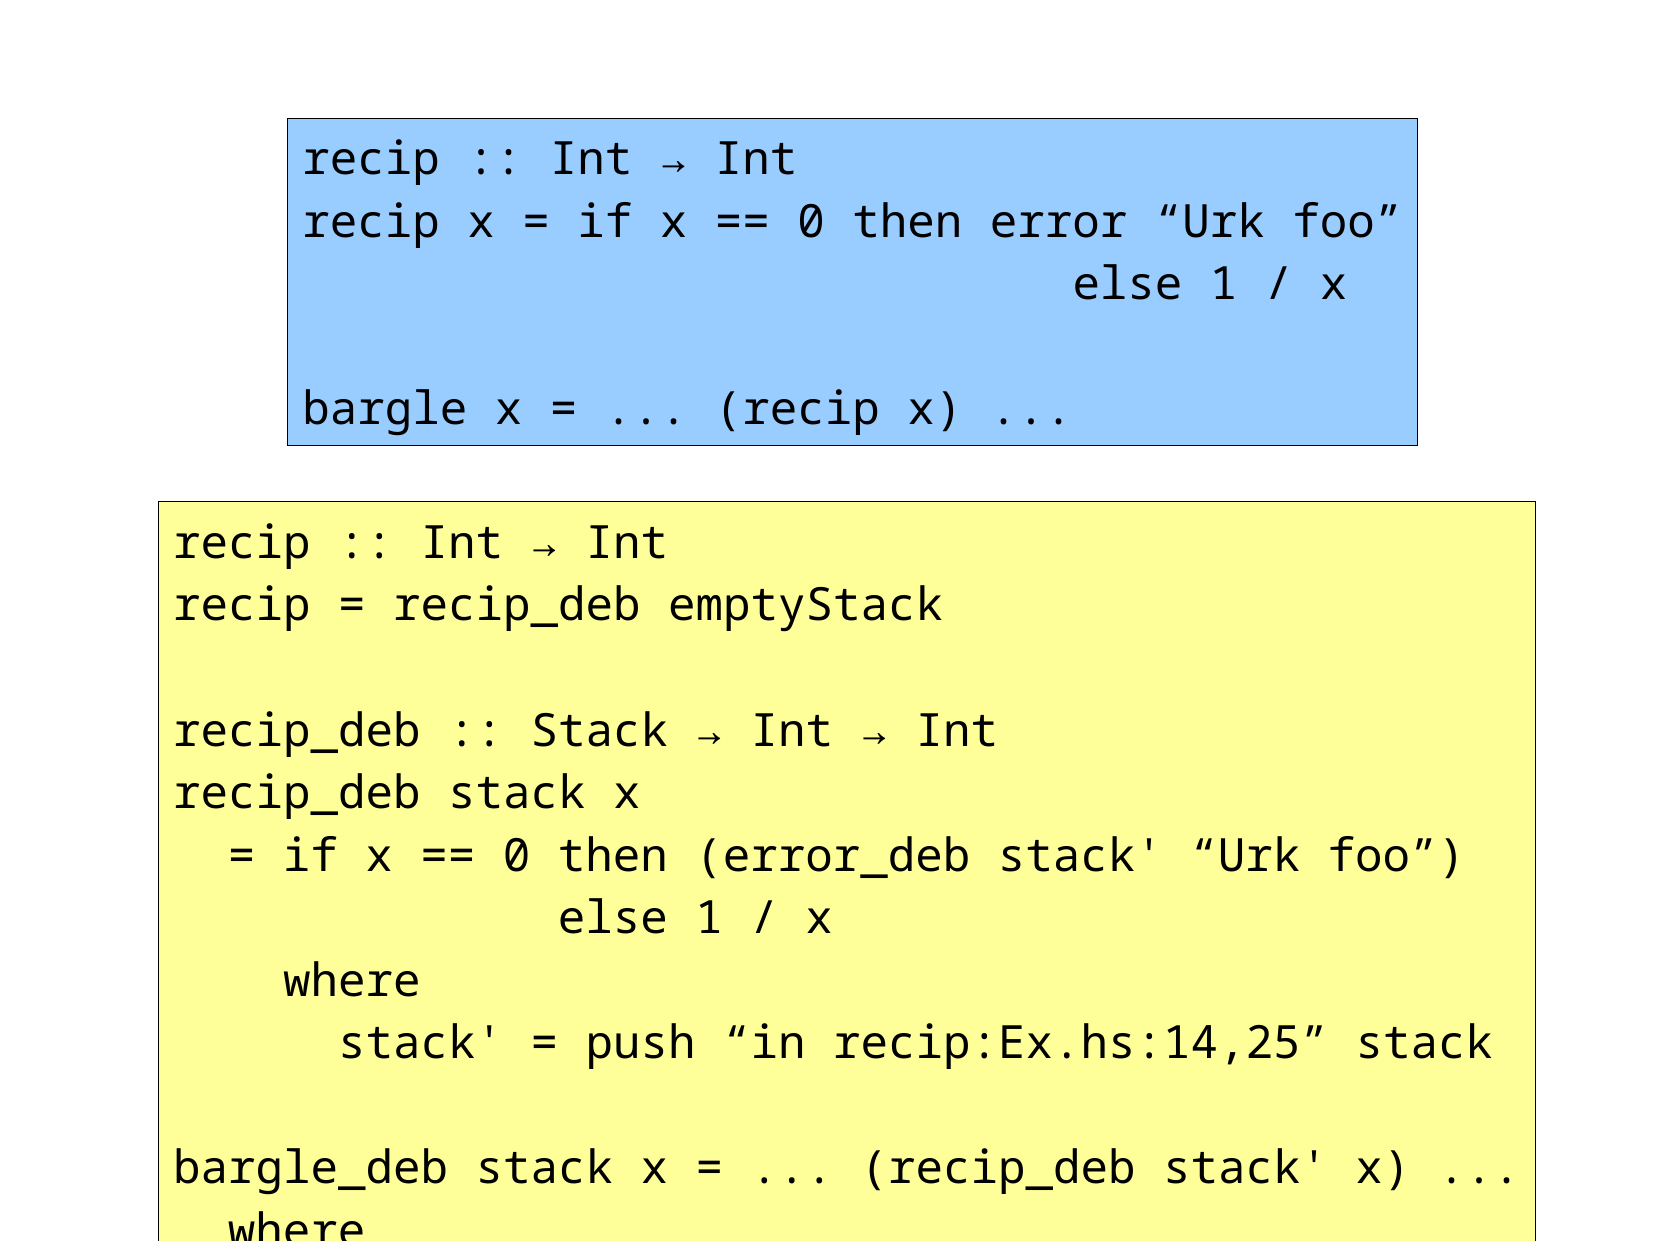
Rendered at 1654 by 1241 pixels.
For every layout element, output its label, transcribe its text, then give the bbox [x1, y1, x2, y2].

text_box recip :: Int → Int recip = recip_deb emptyStack recip_deb :: Stack → Int → Int recip_deb stack x = if x == 0 then (error_deb stack' “Urk foo”) else 1 / x where stack' = push “in recip:Ex.hs:14,25” stack bargle_deb stack x = ... (recip_deb stack' x) ... where stack' = push “in bargle:Ex.hs:17,32” stack [158, 501, 1536, 1210]
text_box recip :: Int → Int recip x = if x == 0 then error “Urk foo” else 1 / x bargle x = ... (recip x) ... [287, 118, 1418, 400]
